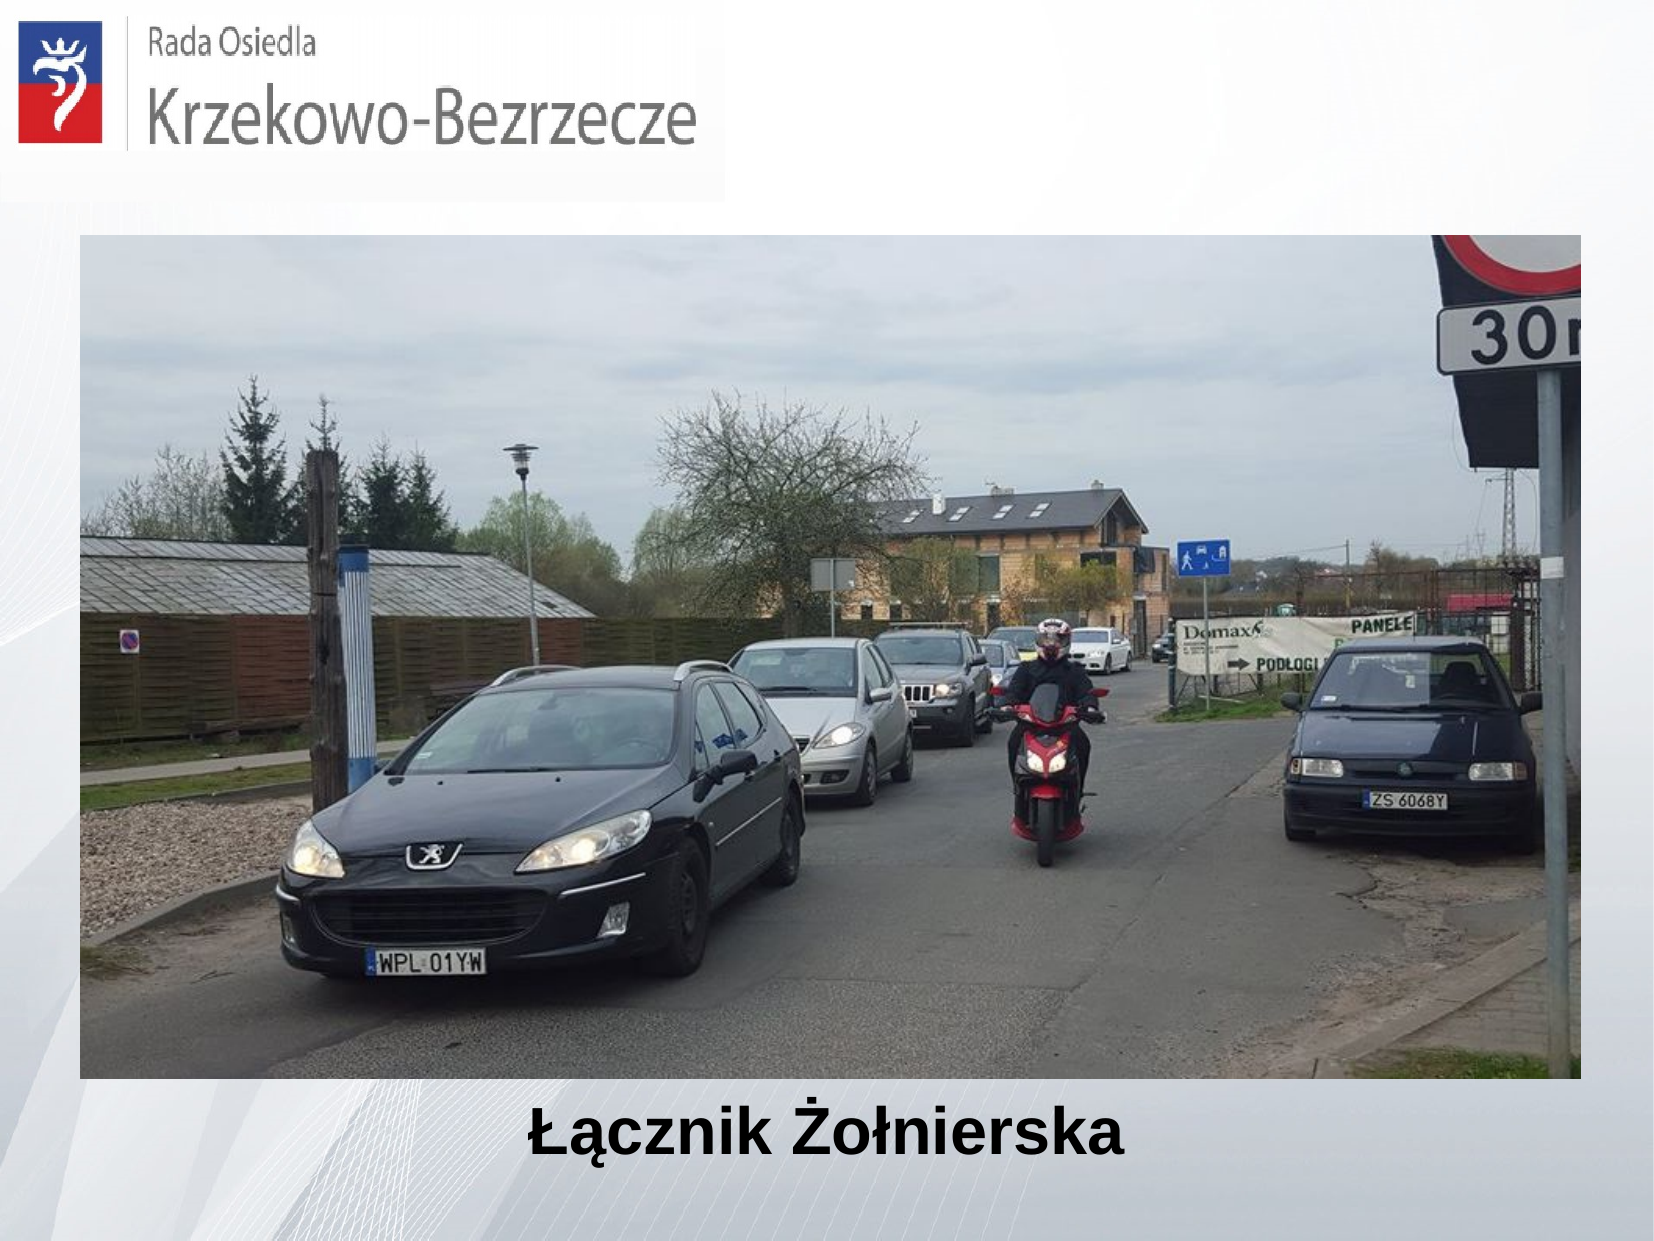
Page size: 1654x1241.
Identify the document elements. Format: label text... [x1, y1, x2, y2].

picture [0, 0, 1654, 1241]
title Łącznik Żołnierska [82, 1027, 1571, 1235]
